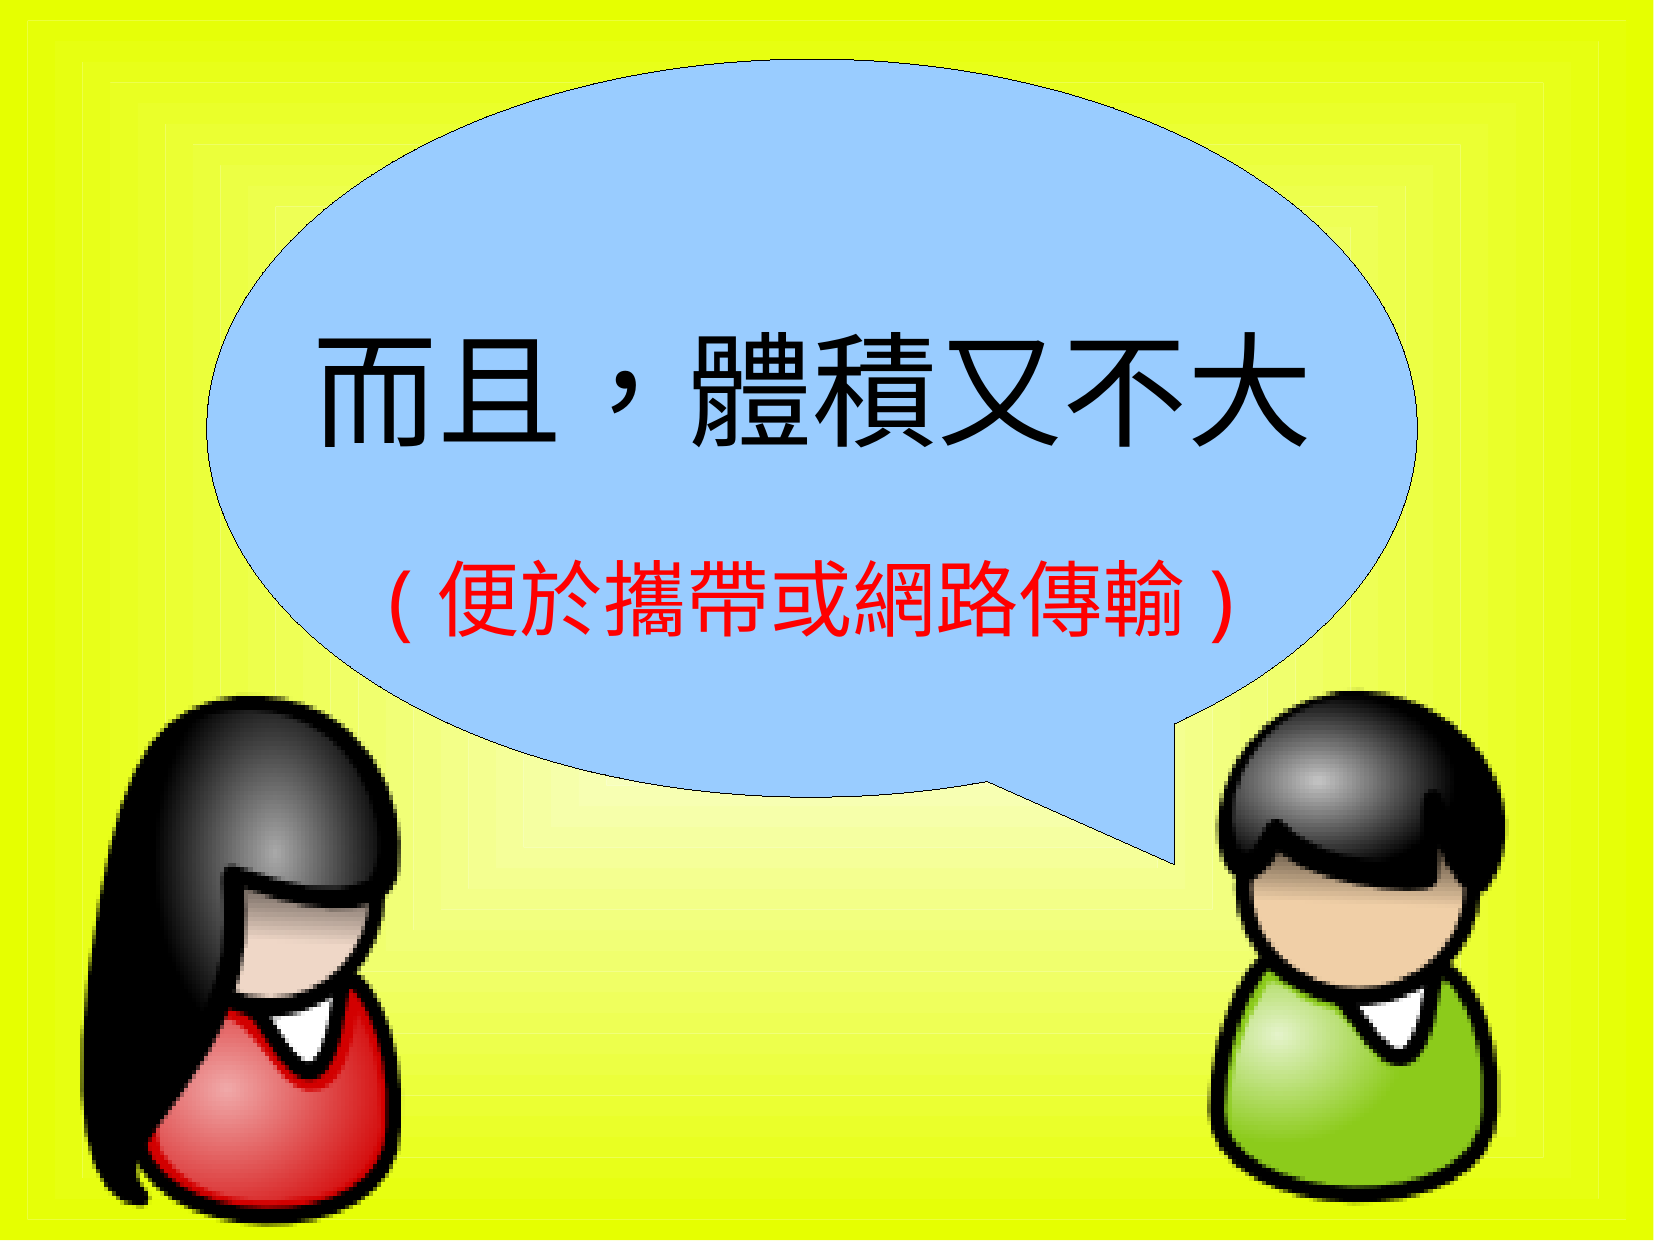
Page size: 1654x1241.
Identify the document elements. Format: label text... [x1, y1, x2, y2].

picture [0, 679, 502, 1241]
picture [1092, 679, 1625, 1211]
text_box 而且，體積又不大 (便於攜帶或網路傳輸) [206, 59, 1418, 865]
